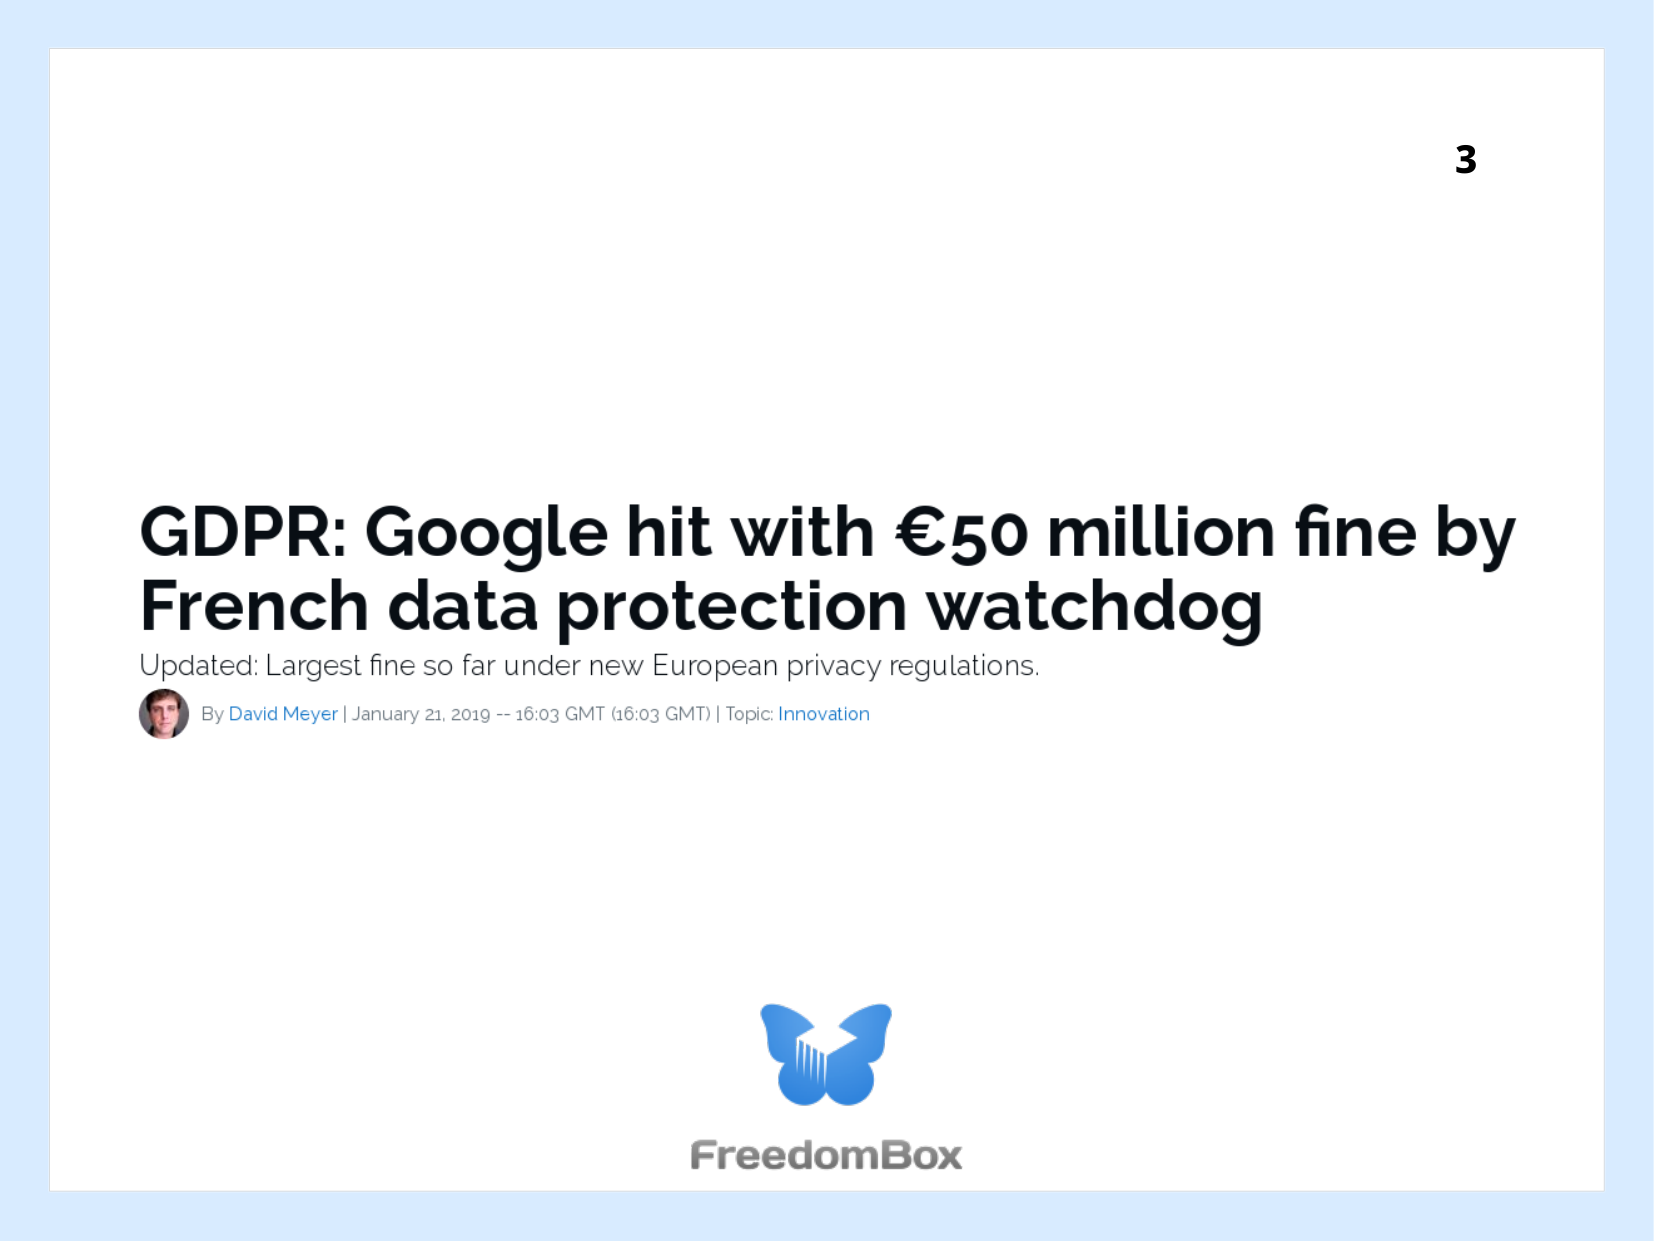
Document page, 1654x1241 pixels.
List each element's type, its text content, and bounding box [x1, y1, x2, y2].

picture [0, 0, 1654, 1241]
text_box 3 [1440, 129, 1493, 211]
